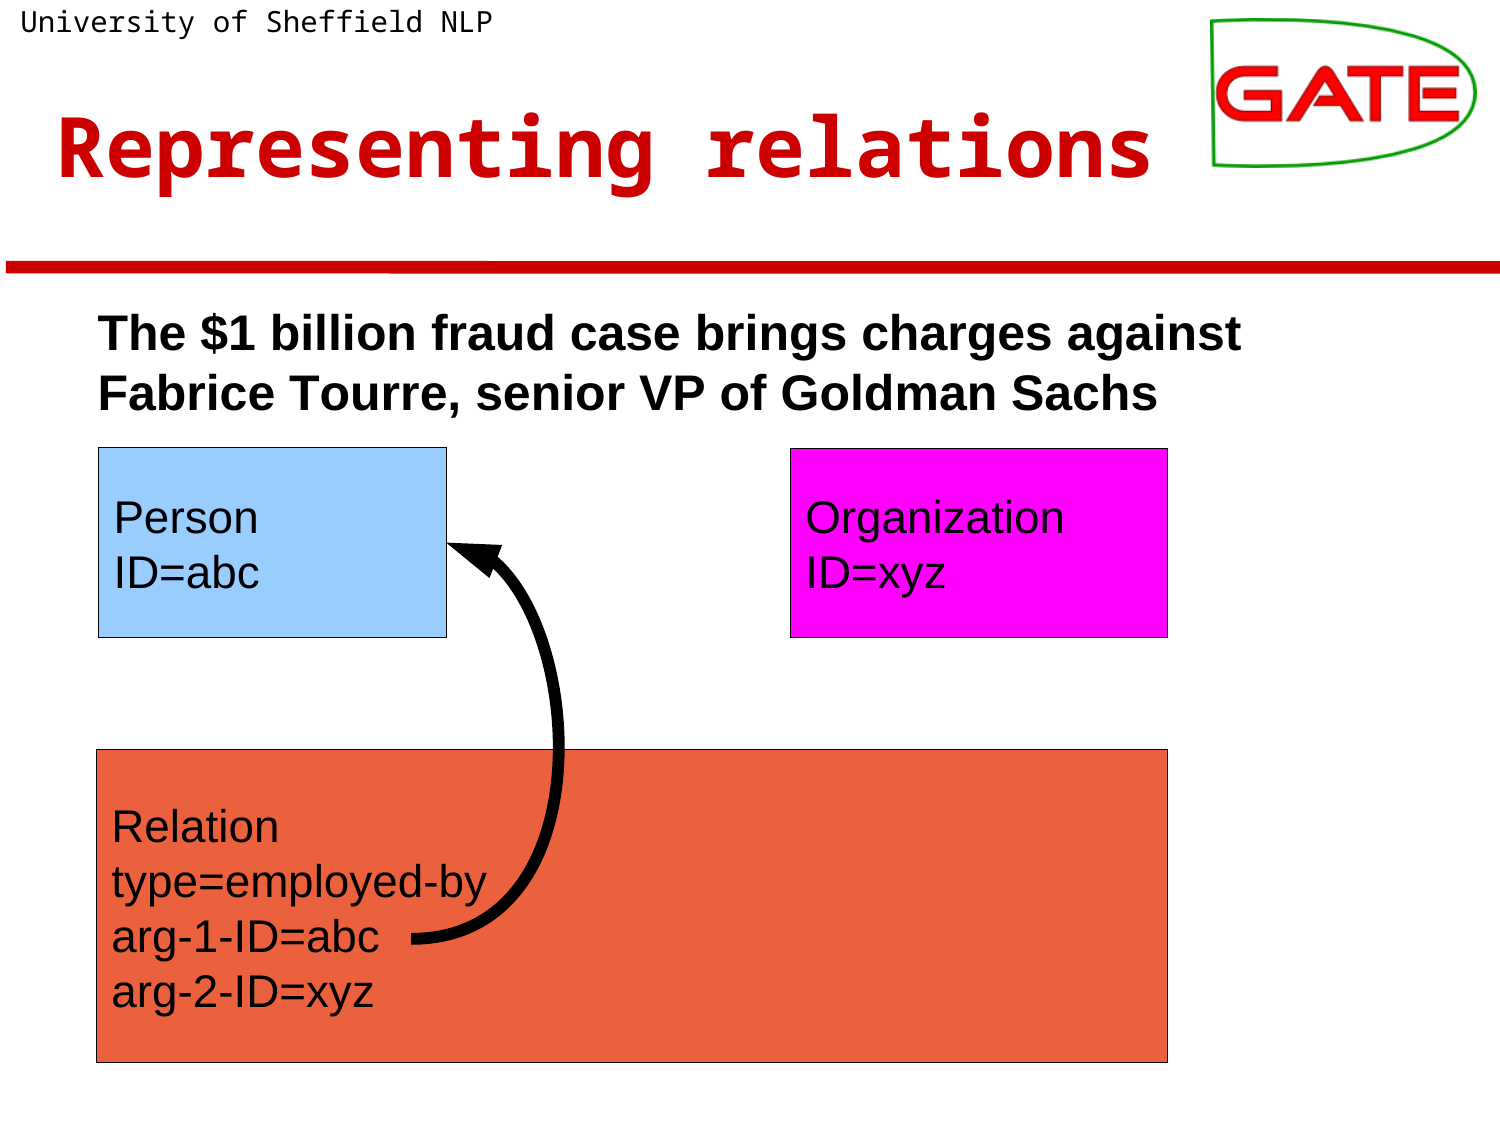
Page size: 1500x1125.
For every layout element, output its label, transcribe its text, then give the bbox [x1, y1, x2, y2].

text_box The $1 billion fraud case brings charges against Fabrice Tourre, senior VP of Goldman Sachs [83, 293, 1263, 429]
picture [1210, 18, 1477, 168]
title Representing relations [41, 30, 1391, 262]
text_box Relation type=employed-by arg-1-ID=abc arg-2-ID=xyz [96, 749, 1168, 1063]
text_box Person ID=abc [98, 447, 447, 638]
text_box Organization ID=xyz [790, 448, 1168, 638]
